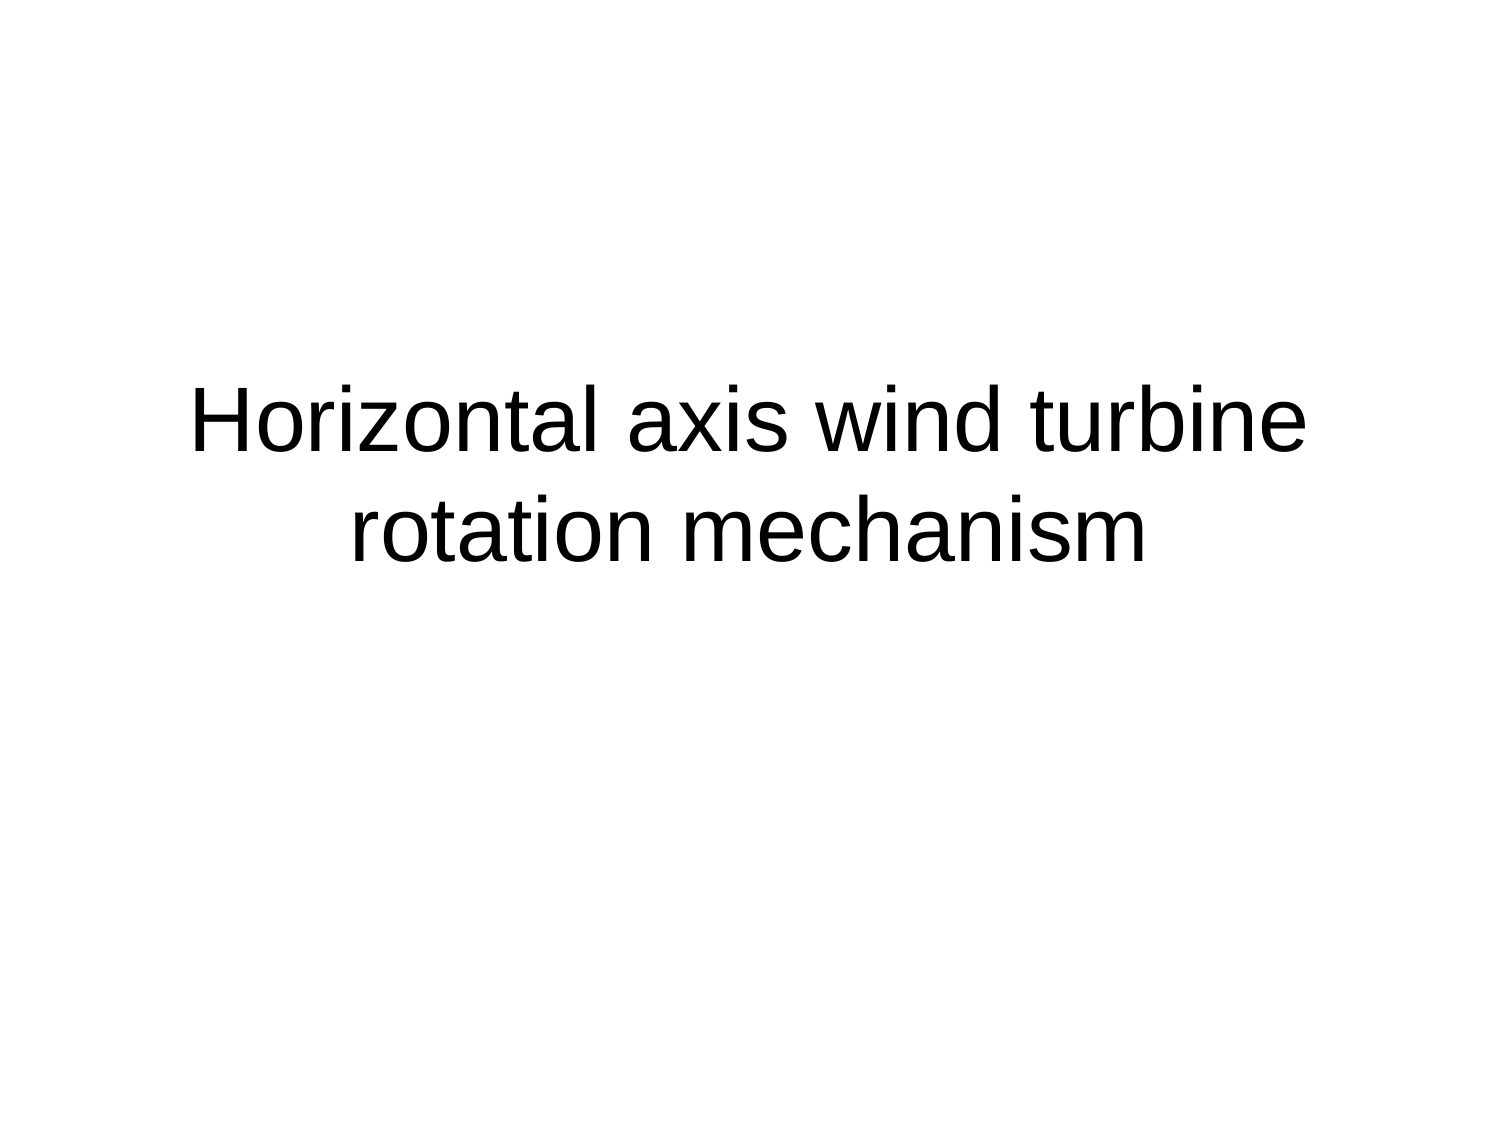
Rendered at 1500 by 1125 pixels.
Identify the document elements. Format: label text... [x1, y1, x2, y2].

title Horizontal axis wind turbine rotation mechanism [112, 349, 1388, 591]
